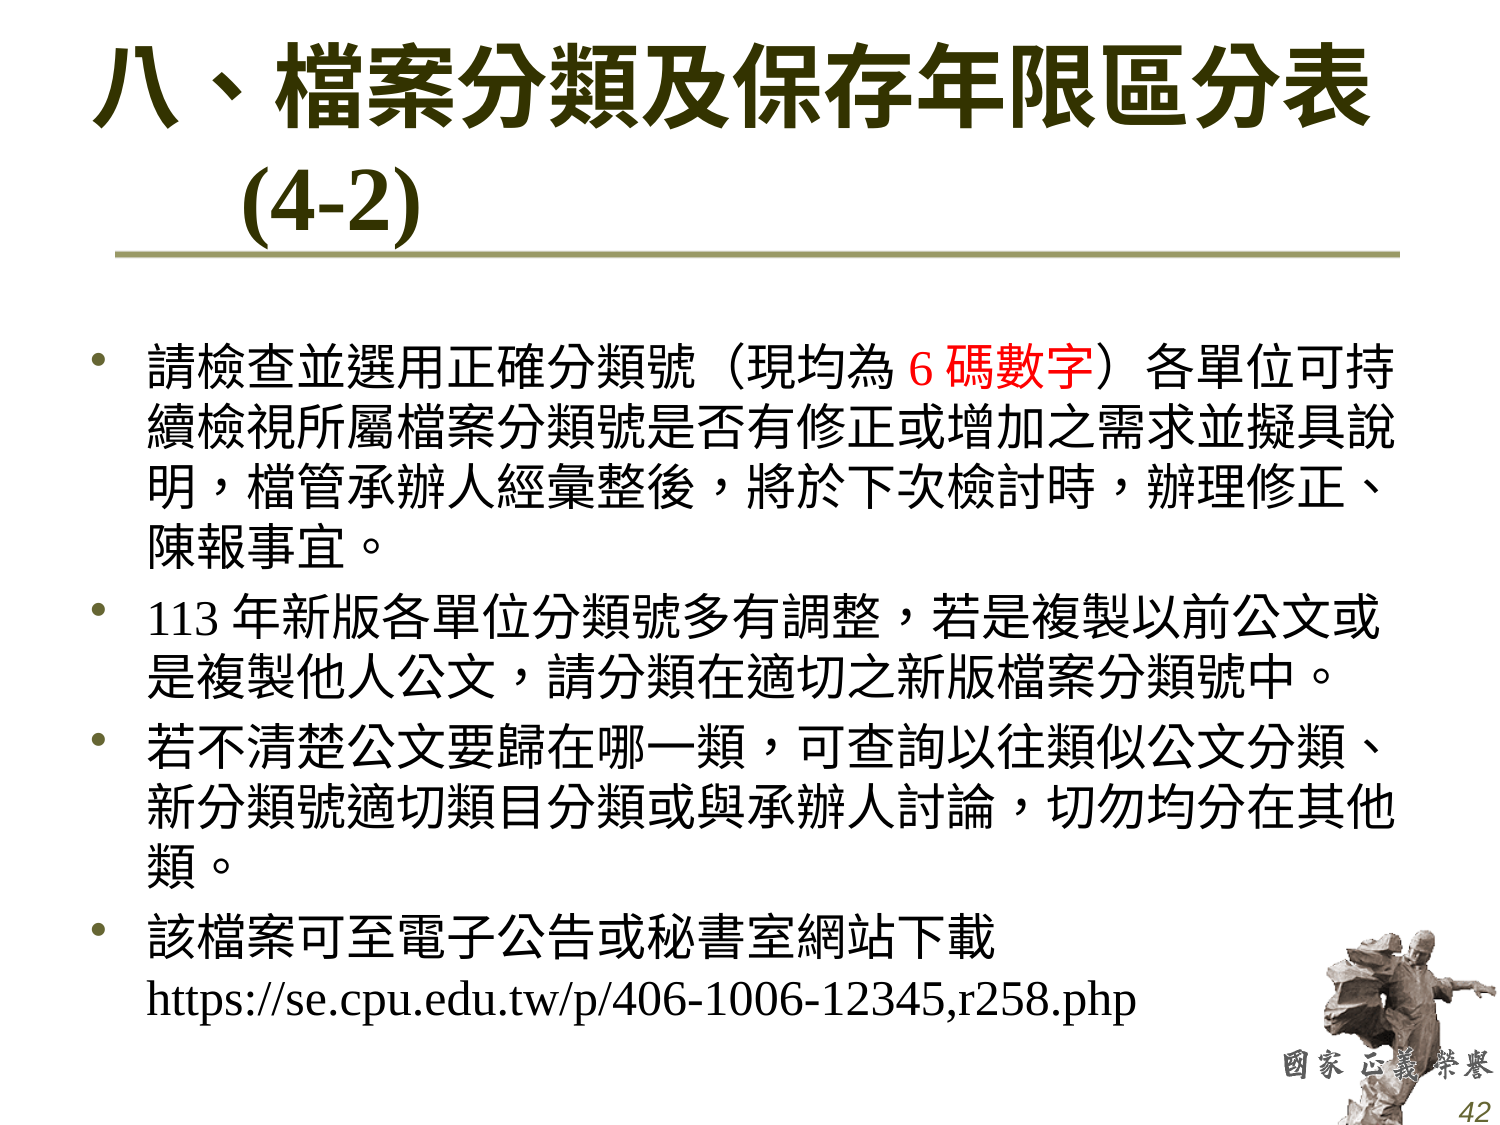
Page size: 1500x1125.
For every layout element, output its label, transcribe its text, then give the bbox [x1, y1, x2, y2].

title 八、檔案分類及保存年限區分表 (4-2) [75, 45, 1425, 233]
slide_number <number> [1327, 1085, 1500, 1125]
picture [115, 243, 1400, 258]
picture [1318, 928, 1500, 1125]
list 請檢查並選用正確分類號（現均為6碼數字）各單位可持續檢視所屬檔案分類號是否有修正或增加之需求並擬具說明，檔管承辦人經彙整後，將於下次檢討時，辦理修正、陳報事宜。 113年新版各單位分類號多有調整，若是複製以前公文或是複製他人公文，請分類在適切之新版檔案分類號中。 若不清楚公文要歸在哪一類，可查詢以往類似公文分類、新分類號適切類目分類或與承辦人討論，切勿均分在其他類。 該檔案可至電子公告或秘書室網站下載 https://se.cpu.edu.tw/p/406-1006-12345,r258.php [75, 258, 1425, 1000]
